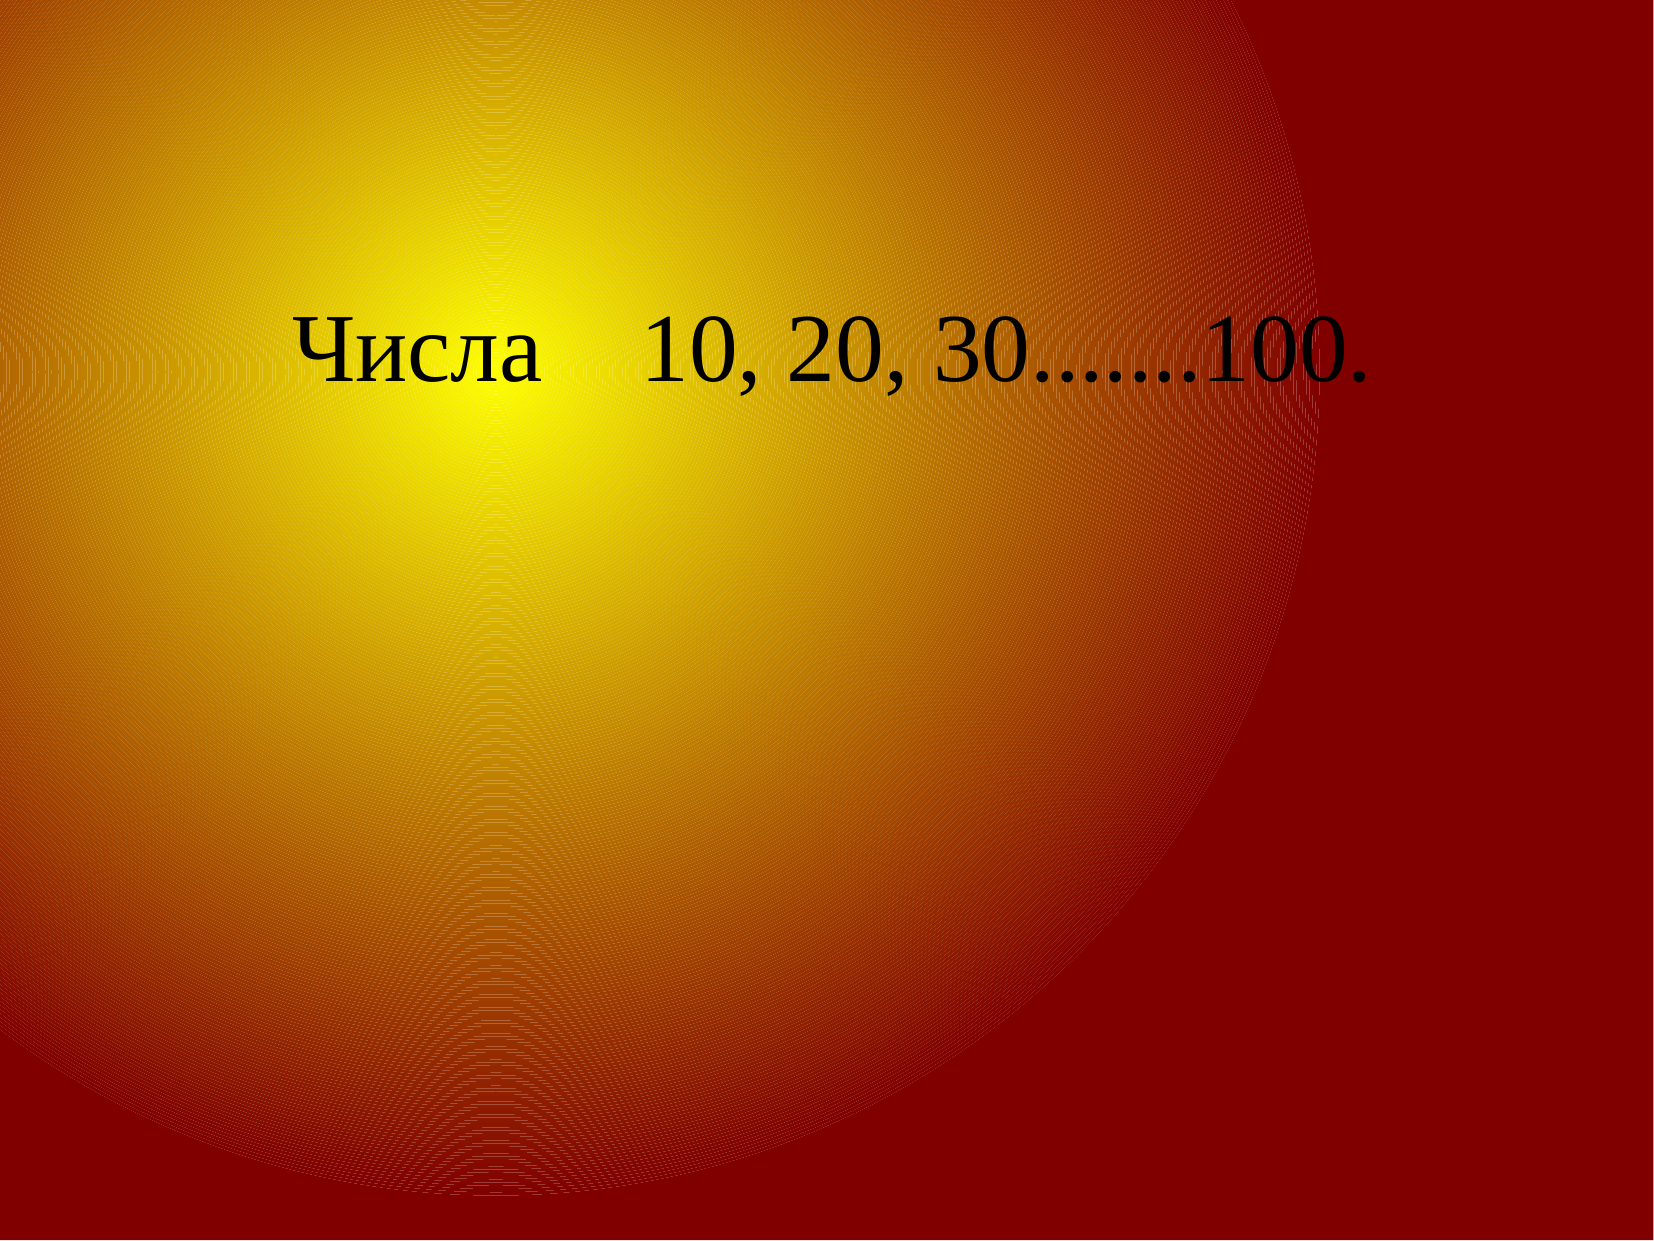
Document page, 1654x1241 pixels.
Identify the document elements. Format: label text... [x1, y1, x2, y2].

title Числа 10, 20, 30.......100. [127, 244, 1540, 453]
